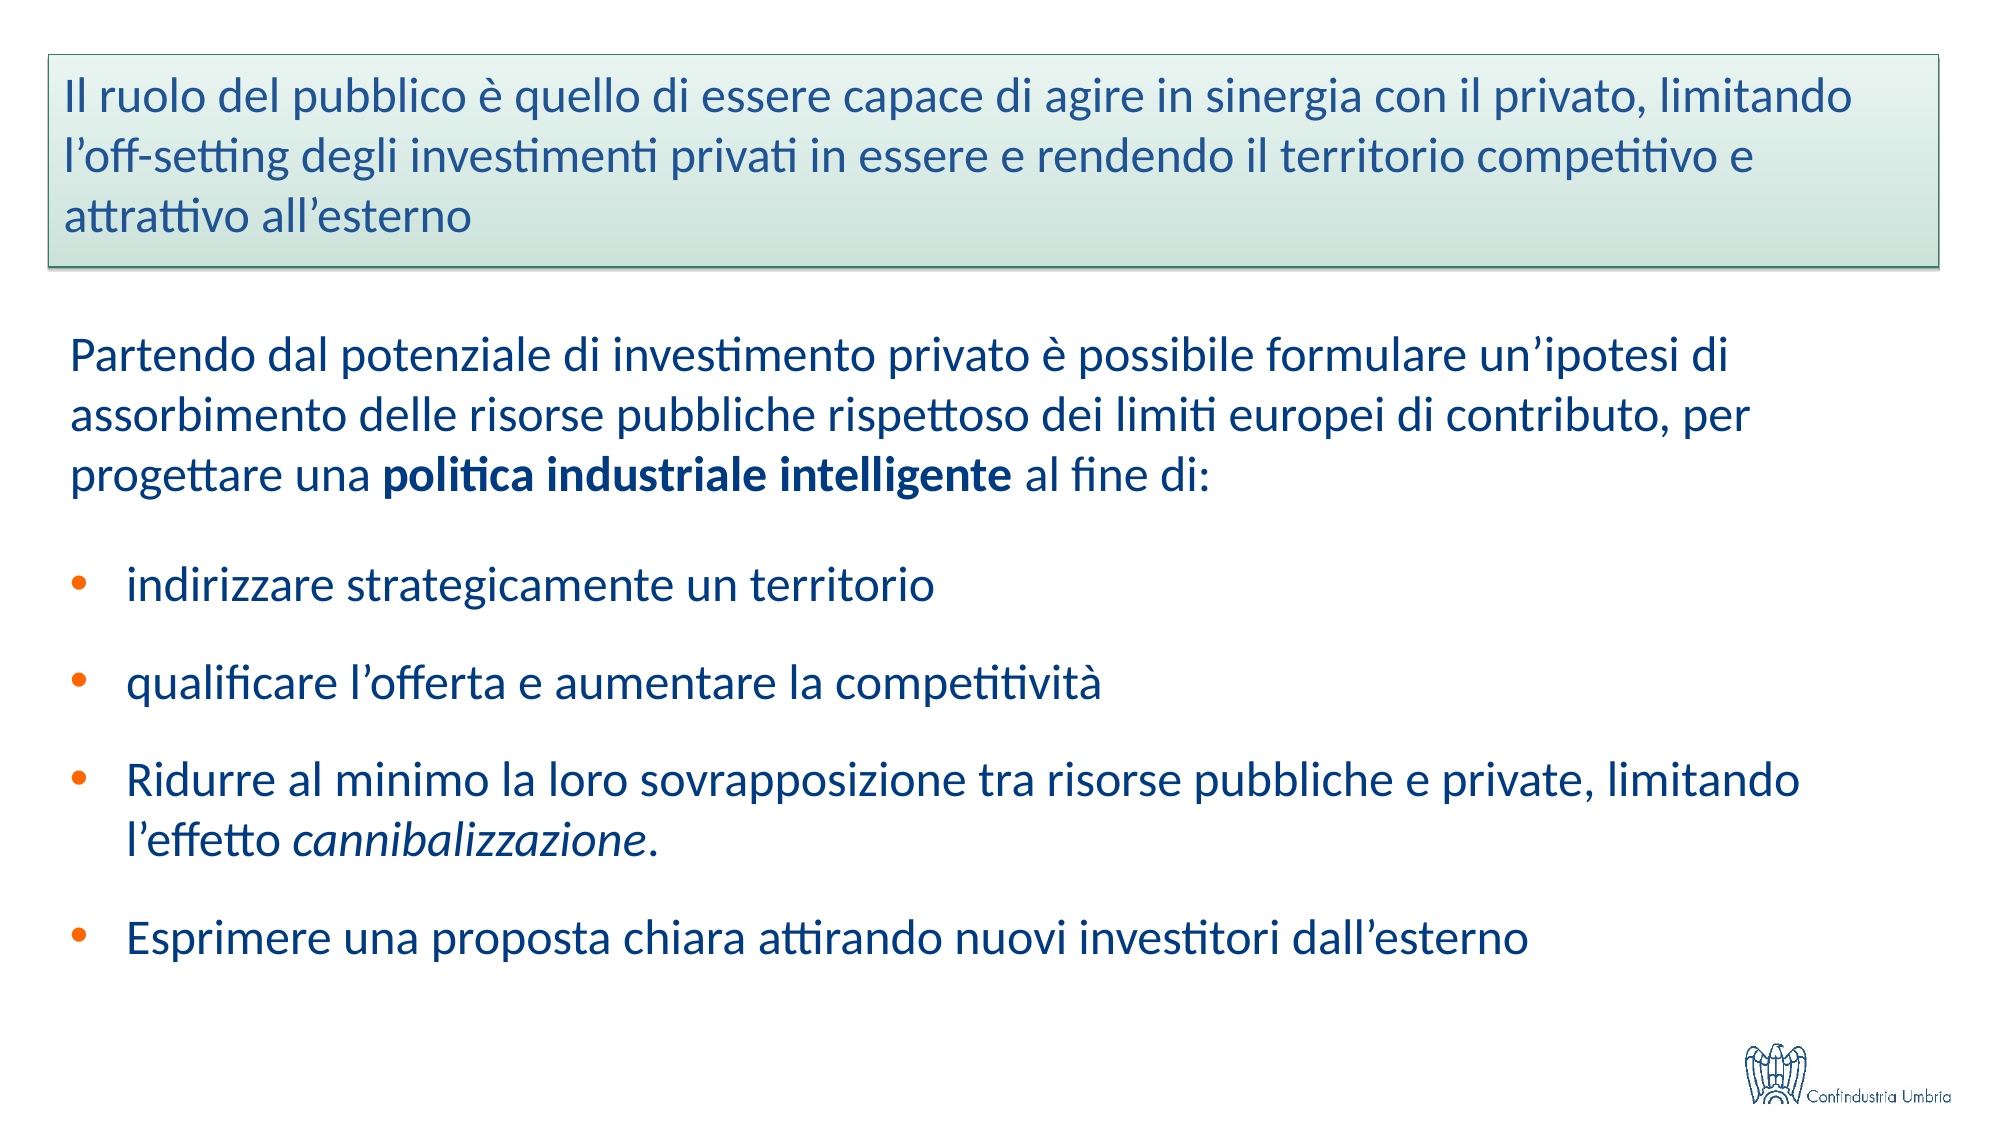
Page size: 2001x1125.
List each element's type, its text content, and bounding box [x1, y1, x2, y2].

list Partendo dal potenziale di investimento privato è possibile formulare un’ipotesi di assorbimento delle risorse pubbliche rispettoso dei limiti europei di contributo, per progettare una politica industriale intelligente al fine di: indirizzare strategicamente un territorio qualificare l’offerta e aumentare la competitività Ridurre al minimo la loro sovrapposizione tra risorse pubbliche e private, limitando l’effetto cannibalizzazione. Esprimere una proposta chiara attirando nuovi investitori dall’esterno [55, 314, 1939, 1059]
picture [1744, 1014, 1959, 1107]
title Il ruolo del pubblico è quello di essere capace di agire in sinergia con il privato, limitando l’off-setting degli investimenti privati in essere e rendendo il territorio competitivo e attrattivo all’esterno [48, 54, 1939, 268]
